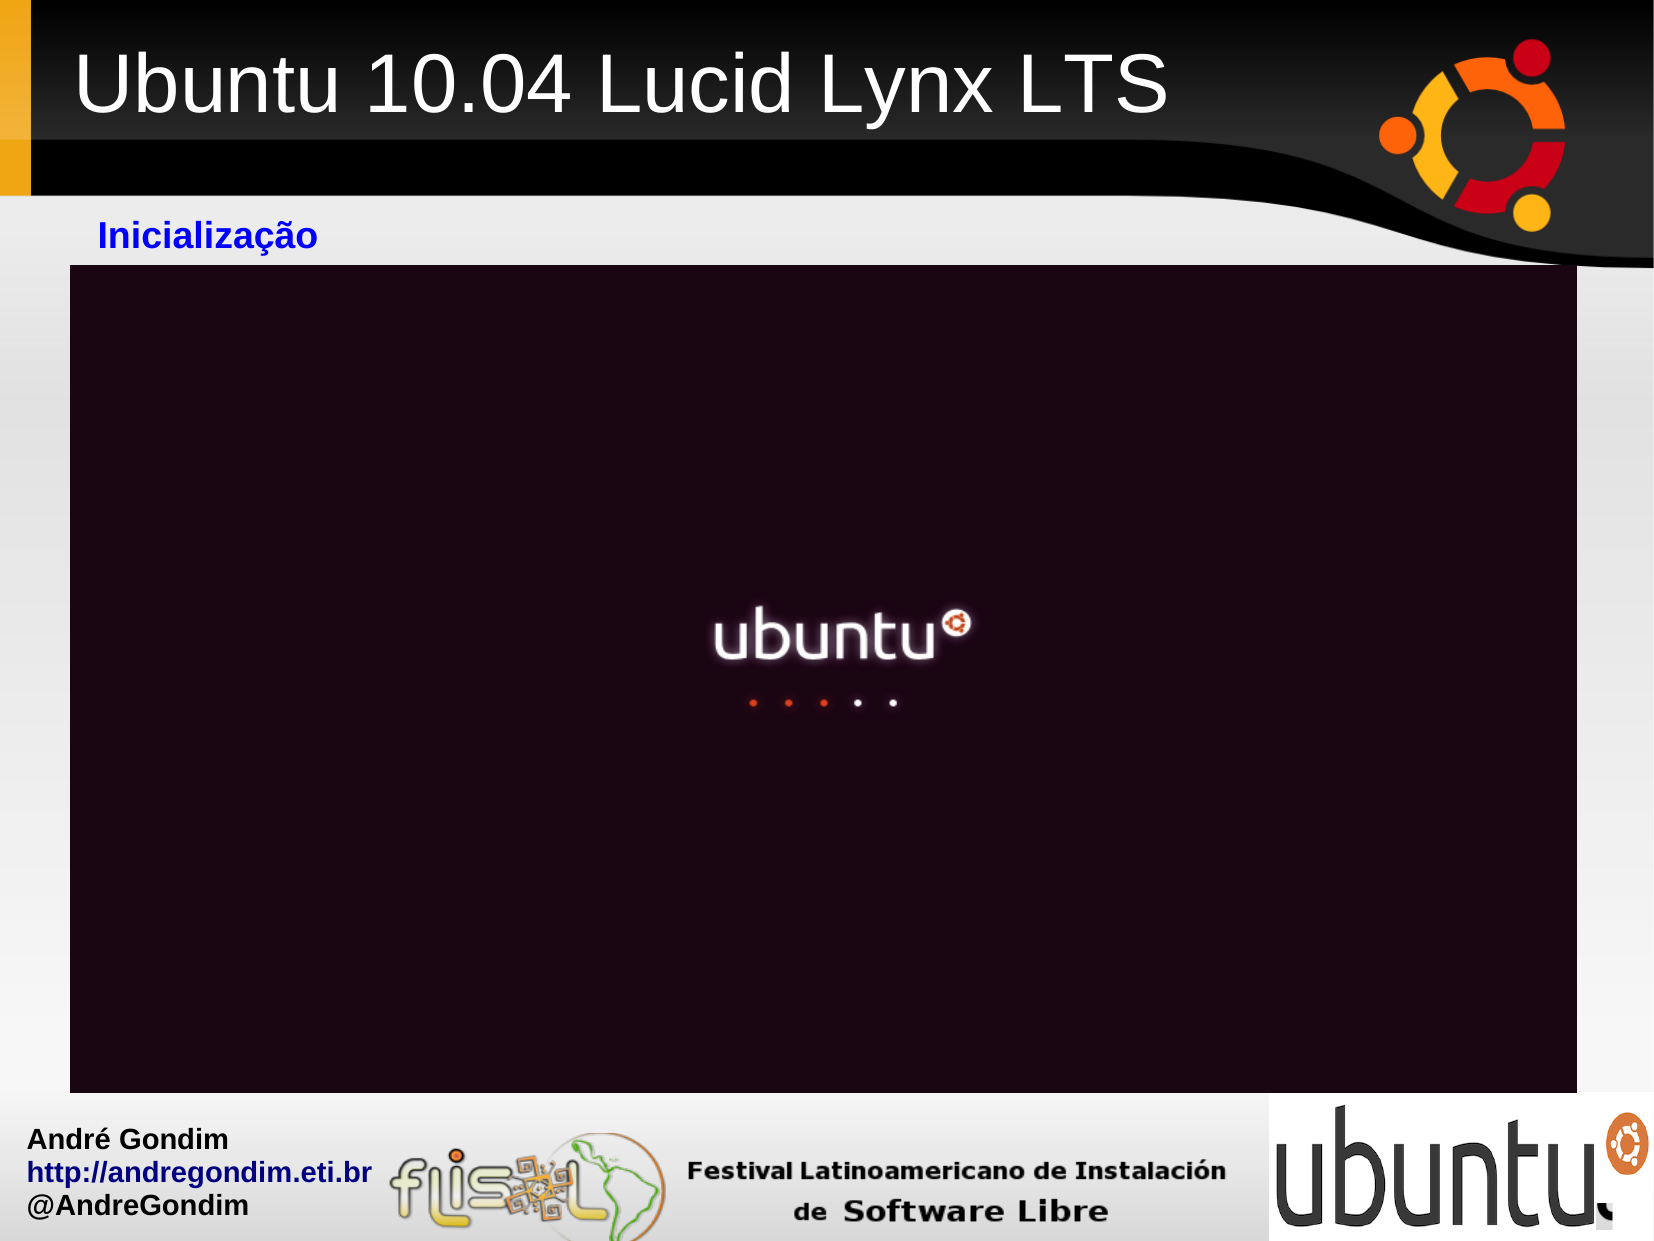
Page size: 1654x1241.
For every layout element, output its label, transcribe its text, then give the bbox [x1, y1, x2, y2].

text_box Inicialização [82, 206, 334, 264]
picture [0, 0, 1654, 1241]
